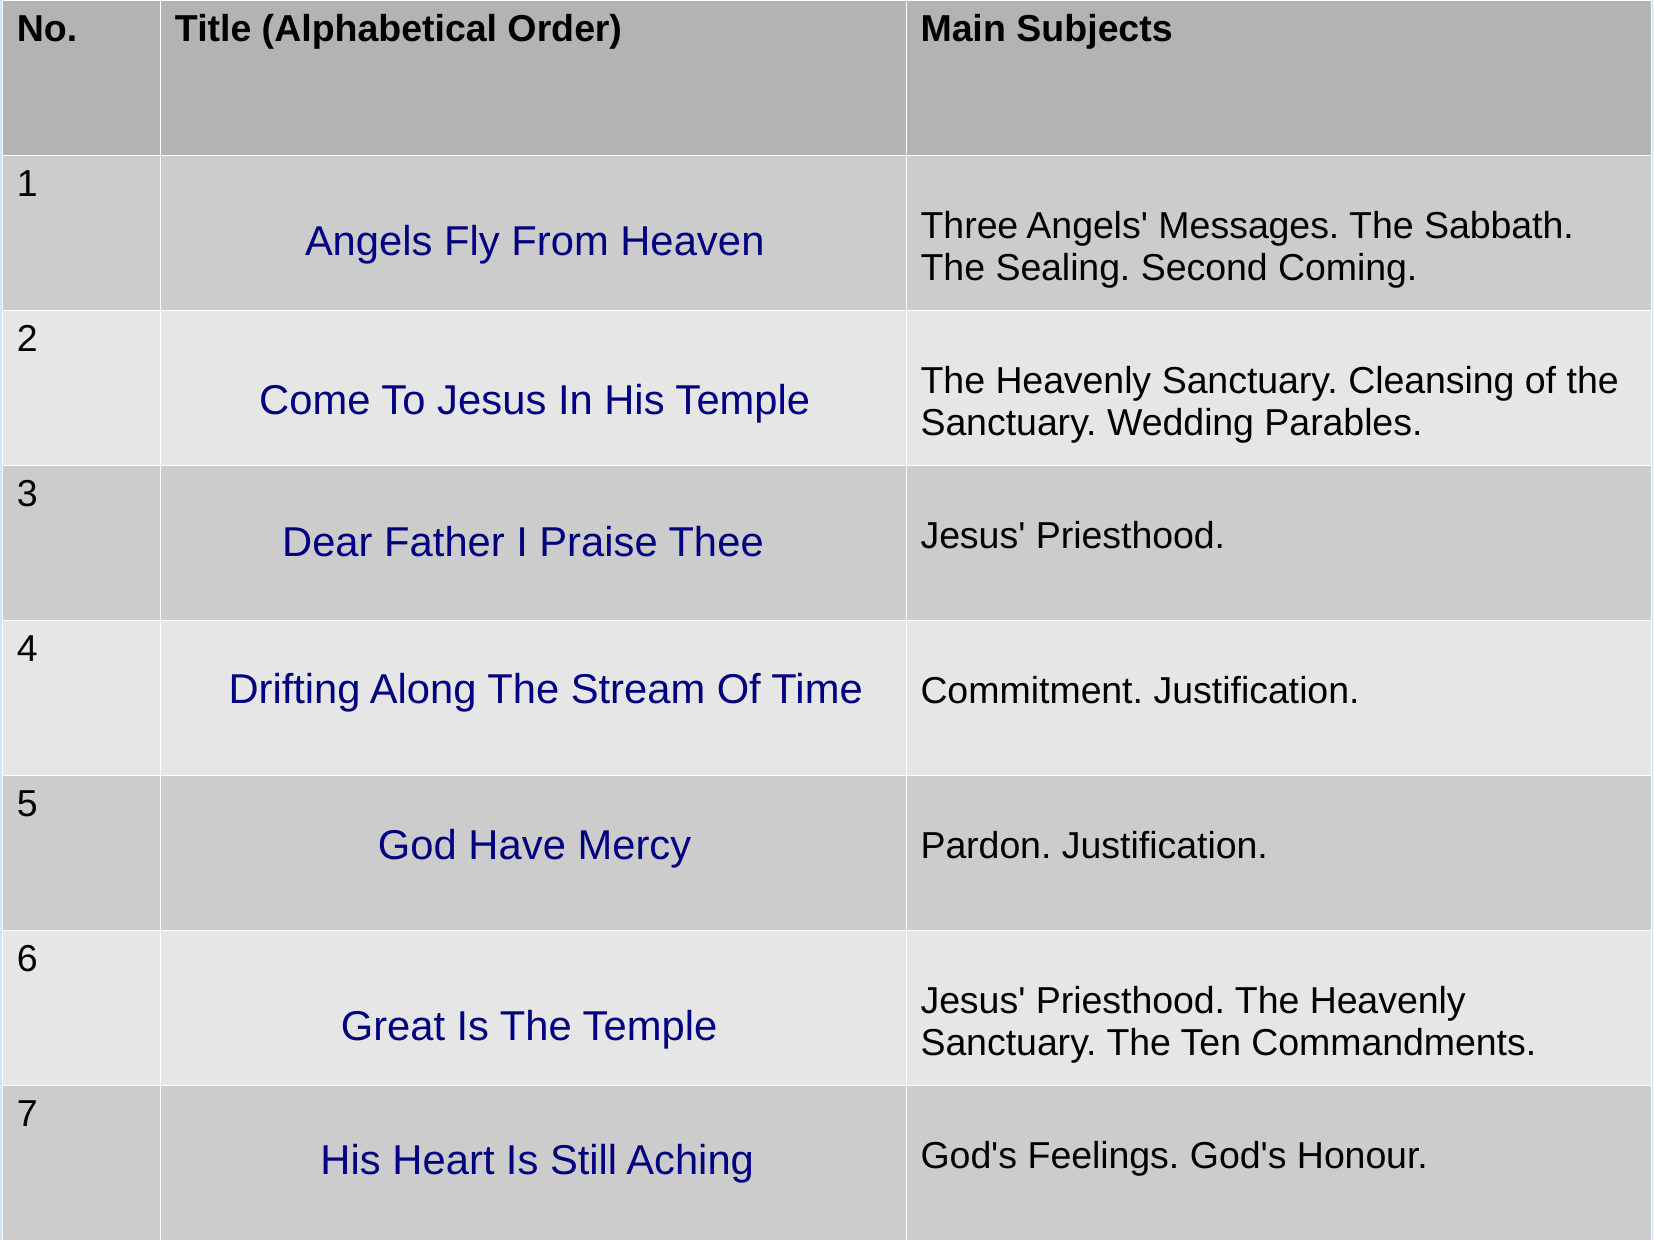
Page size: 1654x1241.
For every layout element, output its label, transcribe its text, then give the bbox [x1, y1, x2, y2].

table_cell 5 [3, 776, 160, 930]
table_cell 2 [3, 311, 160, 465]
table_cell [161, 466, 906, 620]
table_header No. [3, 1, 160, 155]
text_box His Heart Is Still Aching [215, 1113, 842, 1189]
text_box Dear Father I Praise Thee [200, 496, 827, 571]
text_box Angels Fly From Heaven [271, 184, 780, 280]
table_cell Commitment. Justification. [907, 621, 1651, 775]
text_box God Have Mercy [212, 799, 839, 875]
table_cell Three Angels' Messages. The Sabbath. The Sealing. Second Coming. [907, 156, 1651, 310]
text_box Great Is The Temple [207, 980, 834, 1056]
text_box Come To Jesus In His Temple [212, 354, 839, 430]
table_cell 1 [3, 156, 160, 310]
table_cell 7 [3, 1086, 160, 1240]
table_cell 3 [3, 466, 160, 620]
table_cell Jesus' Priesthood. The Heavenly Sanctuary. The Ten Commandments. [907, 931, 1651, 1085]
table_cell God's Feelings. God's Honour. [907, 1086, 1651, 1240]
text_box Drifting Along The Stream Of Time [191, 648, 901, 730]
table_header Title (Alphabetical Order) [161, 1, 906, 155]
table_cell 4 [3, 621, 160, 775]
table_cell [161, 311, 906, 465]
table_cell [161, 156, 906, 310]
table_cell [161, 1086, 906, 1240]
table_cell Jesus' Priesthood. [907, 466, 1651, 620]
table_cell The Heavenly Sanctuary. Cleansing of the Sanctuary. Wedding Parables. [907, 311, 1651, 465]
table_cell 6 [3, 931, 160, 1085]
table_cell [161, 776, 906, 930]
table_cell [161, 621, 906, 775]
table_cell [161, 931, 906, 1085]
table_header Main Subjects [907, 1, 1651, 155]
table_cell Pardon. Justification. [907, 776, 1651, 930]
